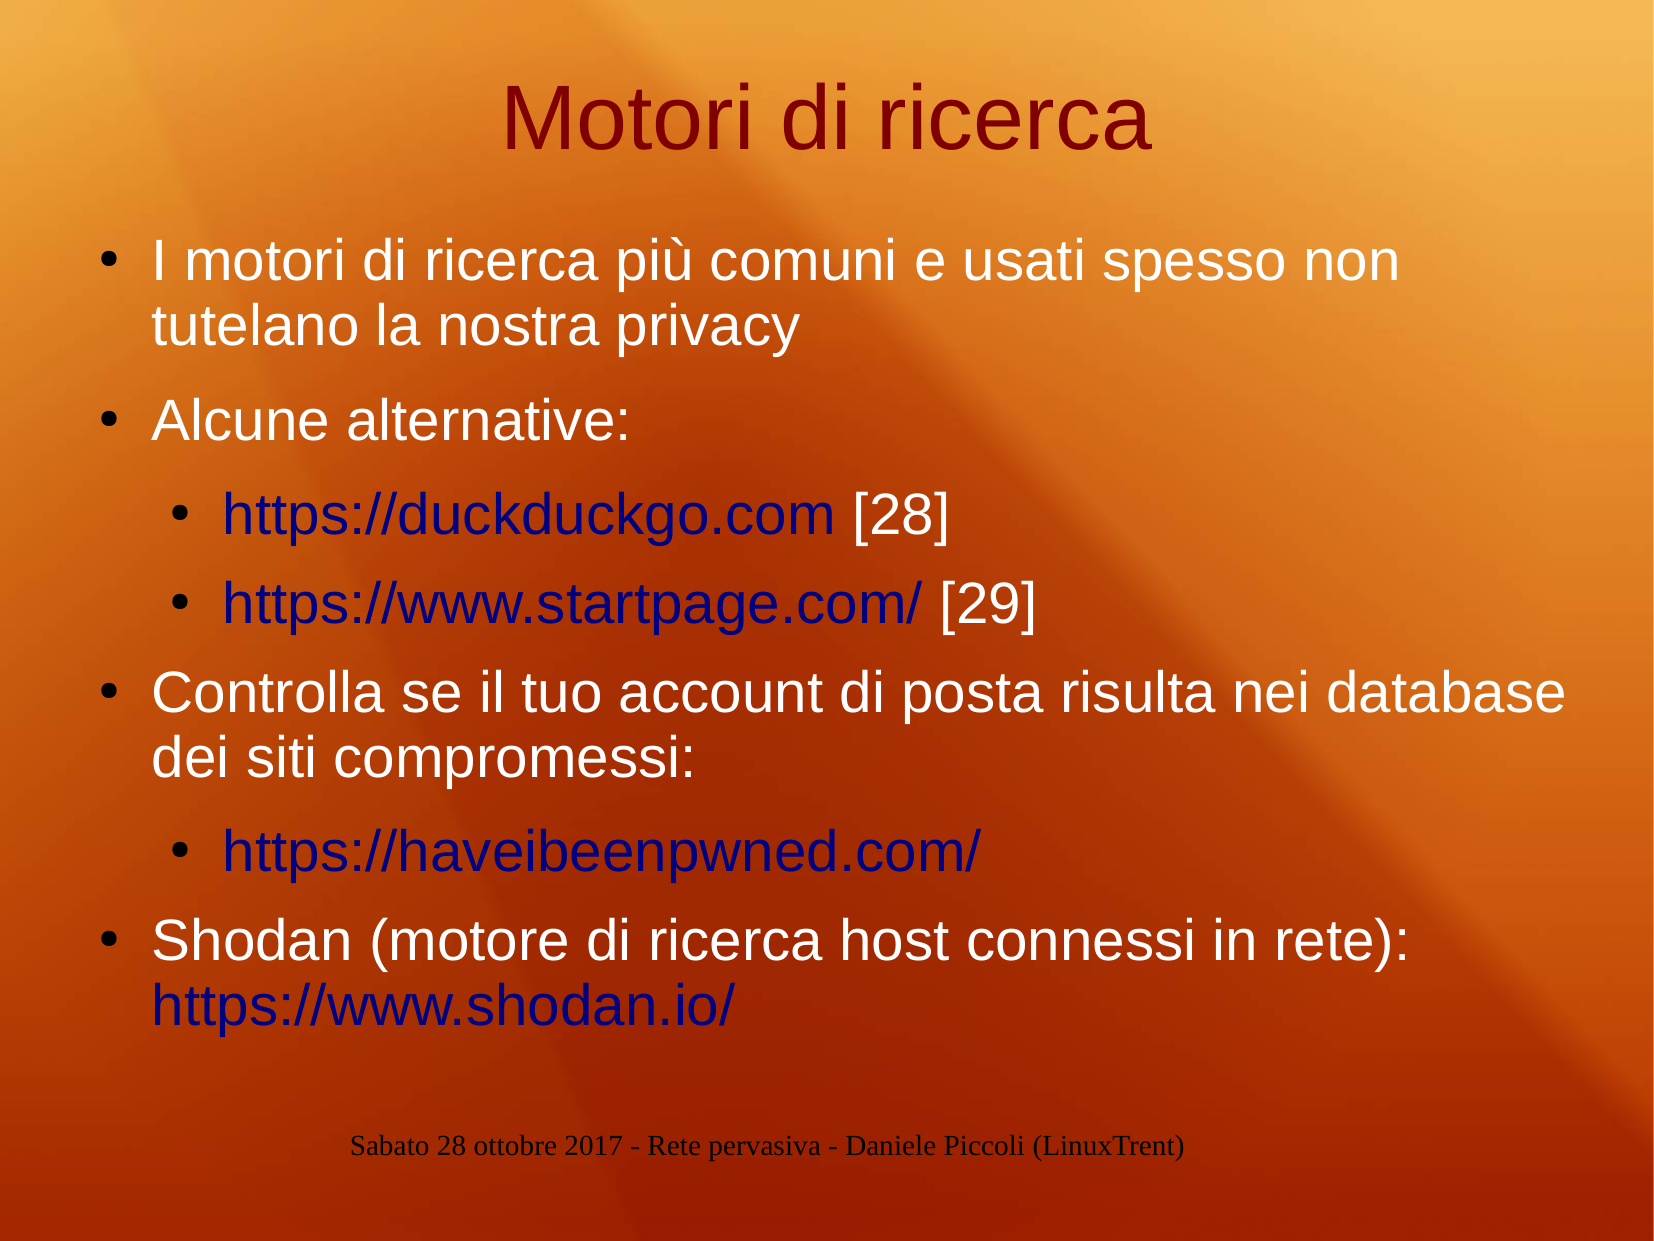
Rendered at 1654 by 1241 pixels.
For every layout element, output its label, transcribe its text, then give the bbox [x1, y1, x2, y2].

title Motori di ricerca [82, 49, 1571, 187]
list I motori di ricerca più comuni e usati spesso non tutelano la nostra privacy Alcune alternative: https://duckduckgo.com [28] https://www.startpage.com/ [29] Controlla se il tuo account di posta risulta nei database dei siti compromessi: https://haveibeenpwned.com/ Shodan (motore di ricerca host connessi in rete): https://www.shodan.io/ [80, 228, 1570, 1038]
picture [0, 0, 1654, 1241]
